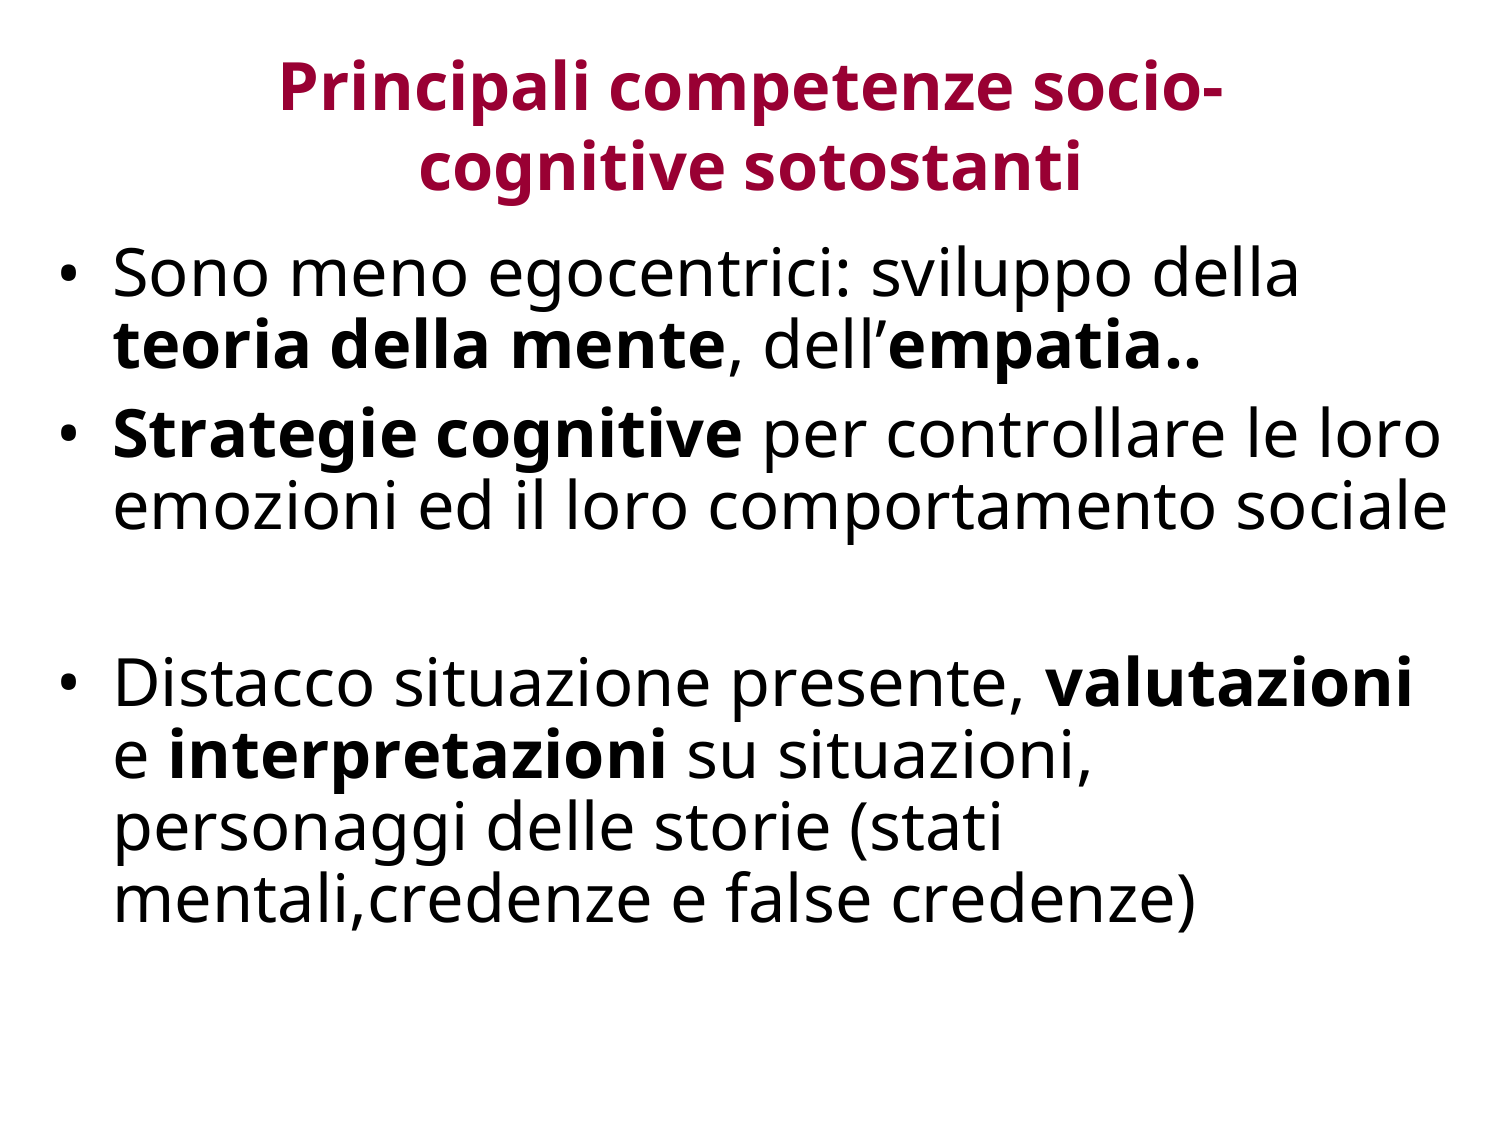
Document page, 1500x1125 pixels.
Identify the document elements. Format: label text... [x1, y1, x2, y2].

title Principali competenze socio-cognitive sotostanti [112, 36, 1391, 212]
list Sono meno egocentrici: sviluppo della teoria della mente, dell’empatia.. Strategie cognitive per controllare le loro emozioni ed il loro comportamento sociale Distacco situazione presente, valutazioni e interpretazioni su situazioni, personaggi delle storie (stati mentali,credenze e false credenze) [41, 231, 1469, 1012]
